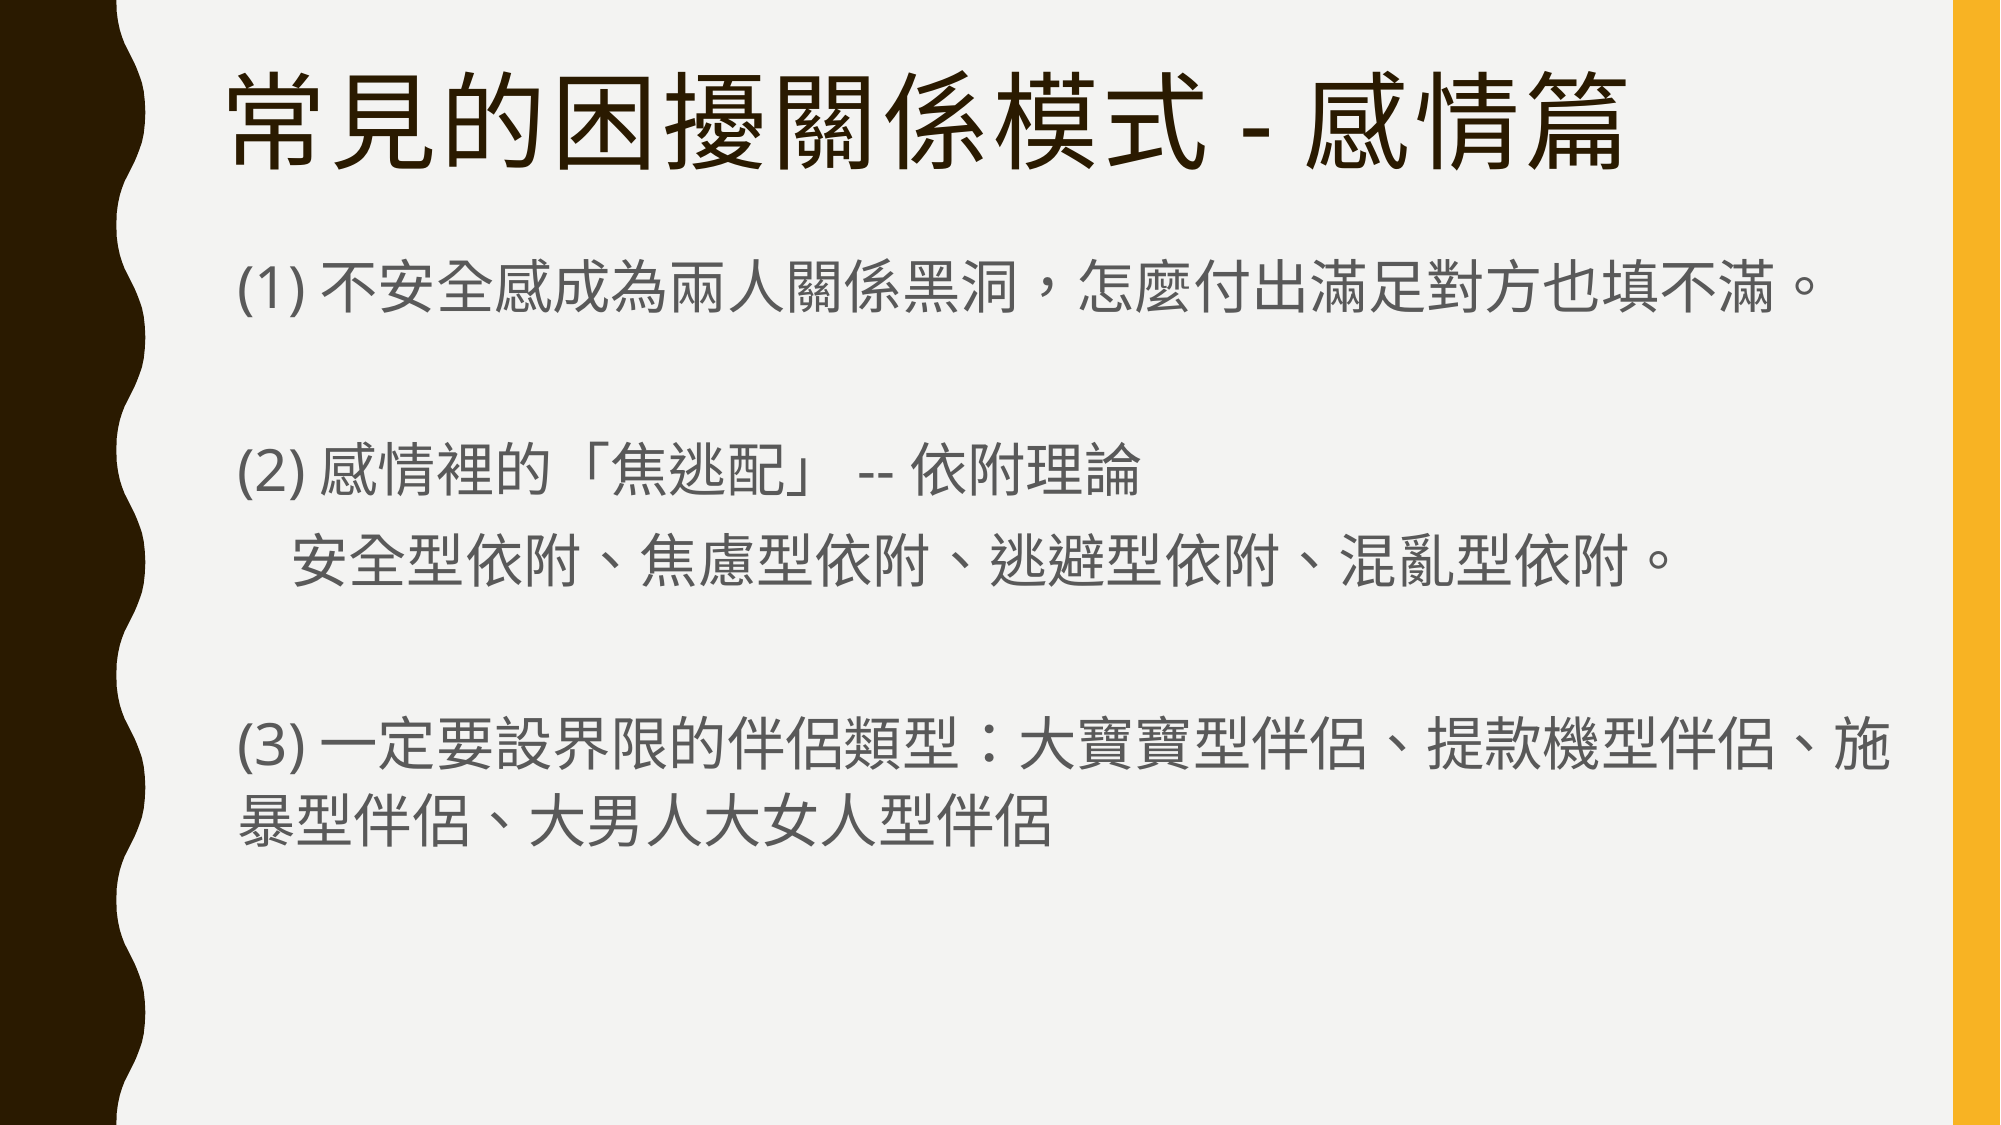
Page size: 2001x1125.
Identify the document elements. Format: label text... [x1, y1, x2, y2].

list (1)不安全感成為兩人關係黑洞，怎麼付出滿足對方也填不滿。 (2)感情裡的「焦逃配」--依附理論 安全型依附、焦慮型依附、逃避型依附、混亂型依附。 (3)一定要設界限的伴侶類型：大寶寶型伴侶、提款機型伴侶、施暴型伴侶、大男人大女人型伴侶 [222, 235, 1929, 1063]
title 常見的困擾關係模式-感情篇 [205, 62, 1876, 308]
